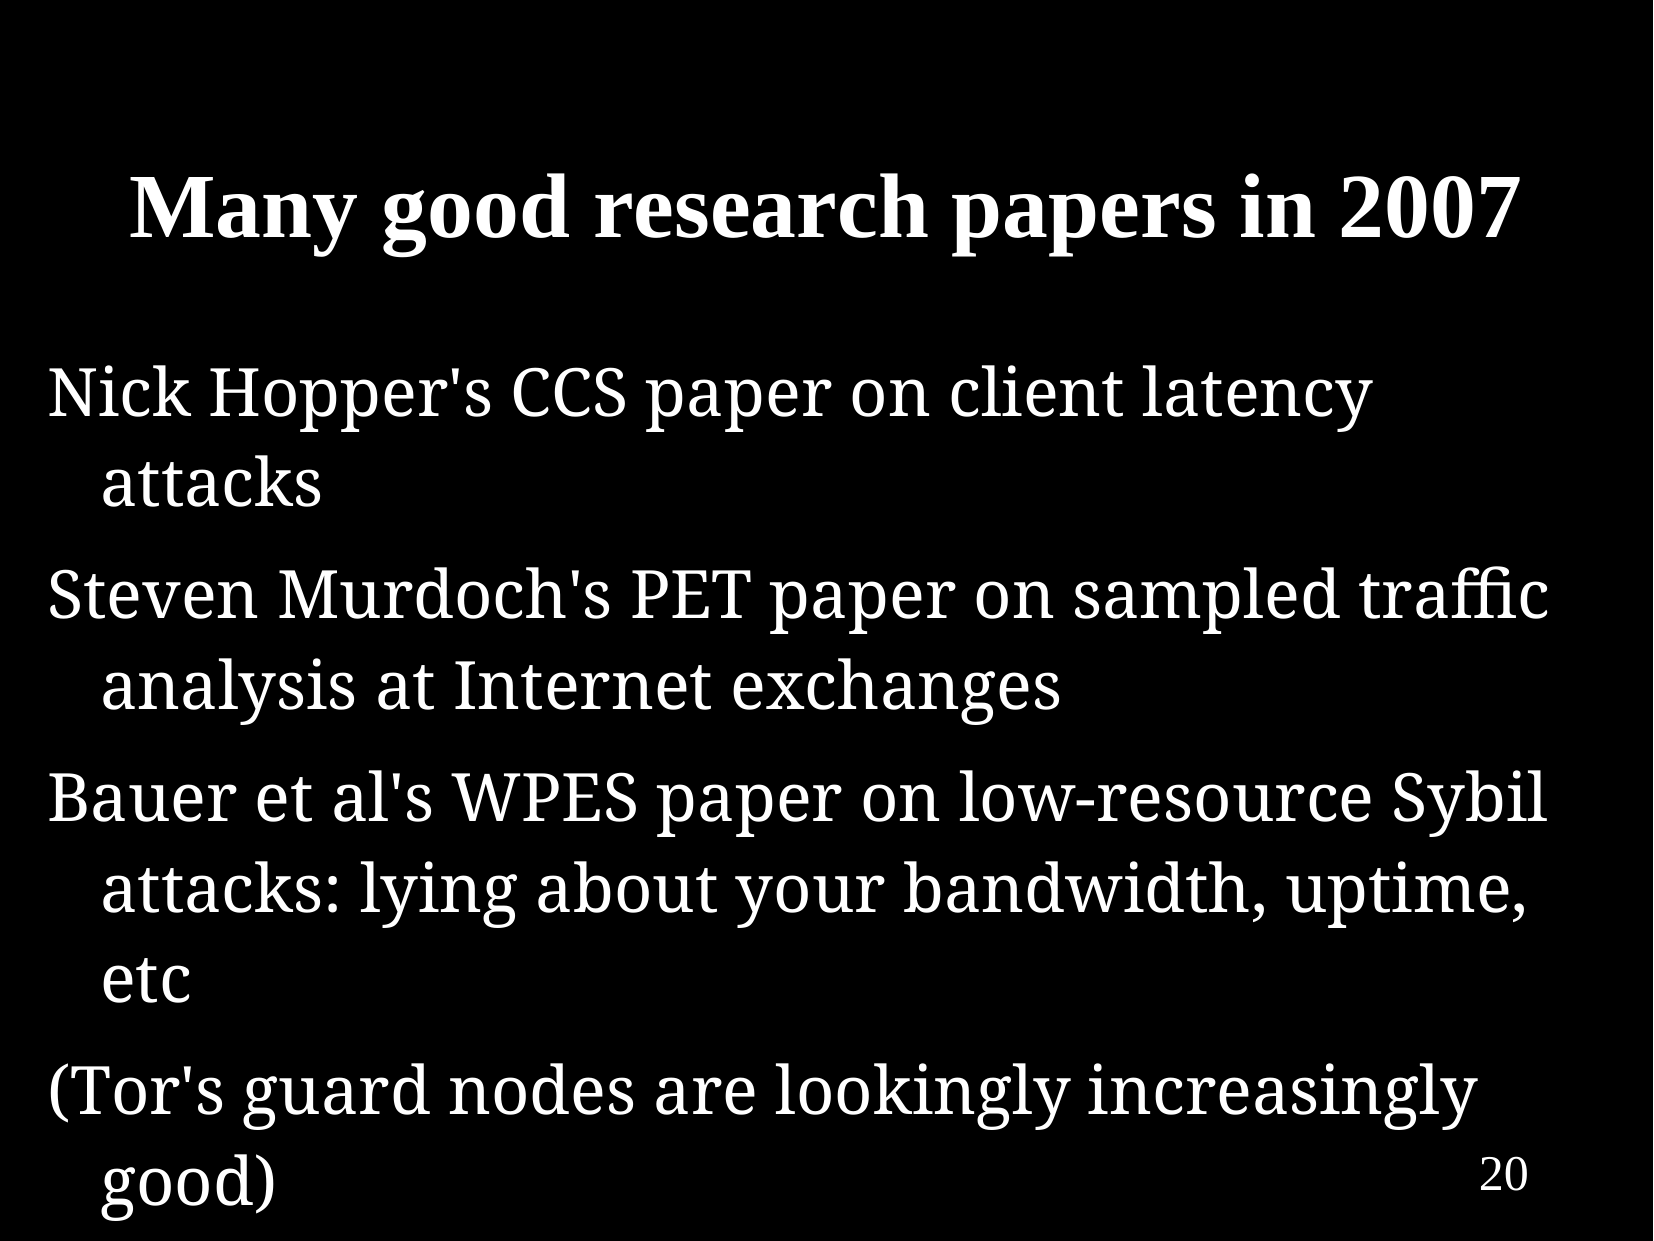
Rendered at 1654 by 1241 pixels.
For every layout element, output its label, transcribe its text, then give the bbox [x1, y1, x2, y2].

title Many good research papers in 2007 [121, 102, 1534, 311]
list Nick Hopper's CCS paper on client latency attacks Steven Murdoch's PET paper on sampled traffic analysis at Internet exchanges Bauer et al's WPES paper on low-resource Sybil attacks: lying about your bandwidth, uptime, etc (Tor's guard nodes are lookingly increasingly good) http://freehaven.net/anonbib/ for many more! [29, 344, 1607, 1127]
